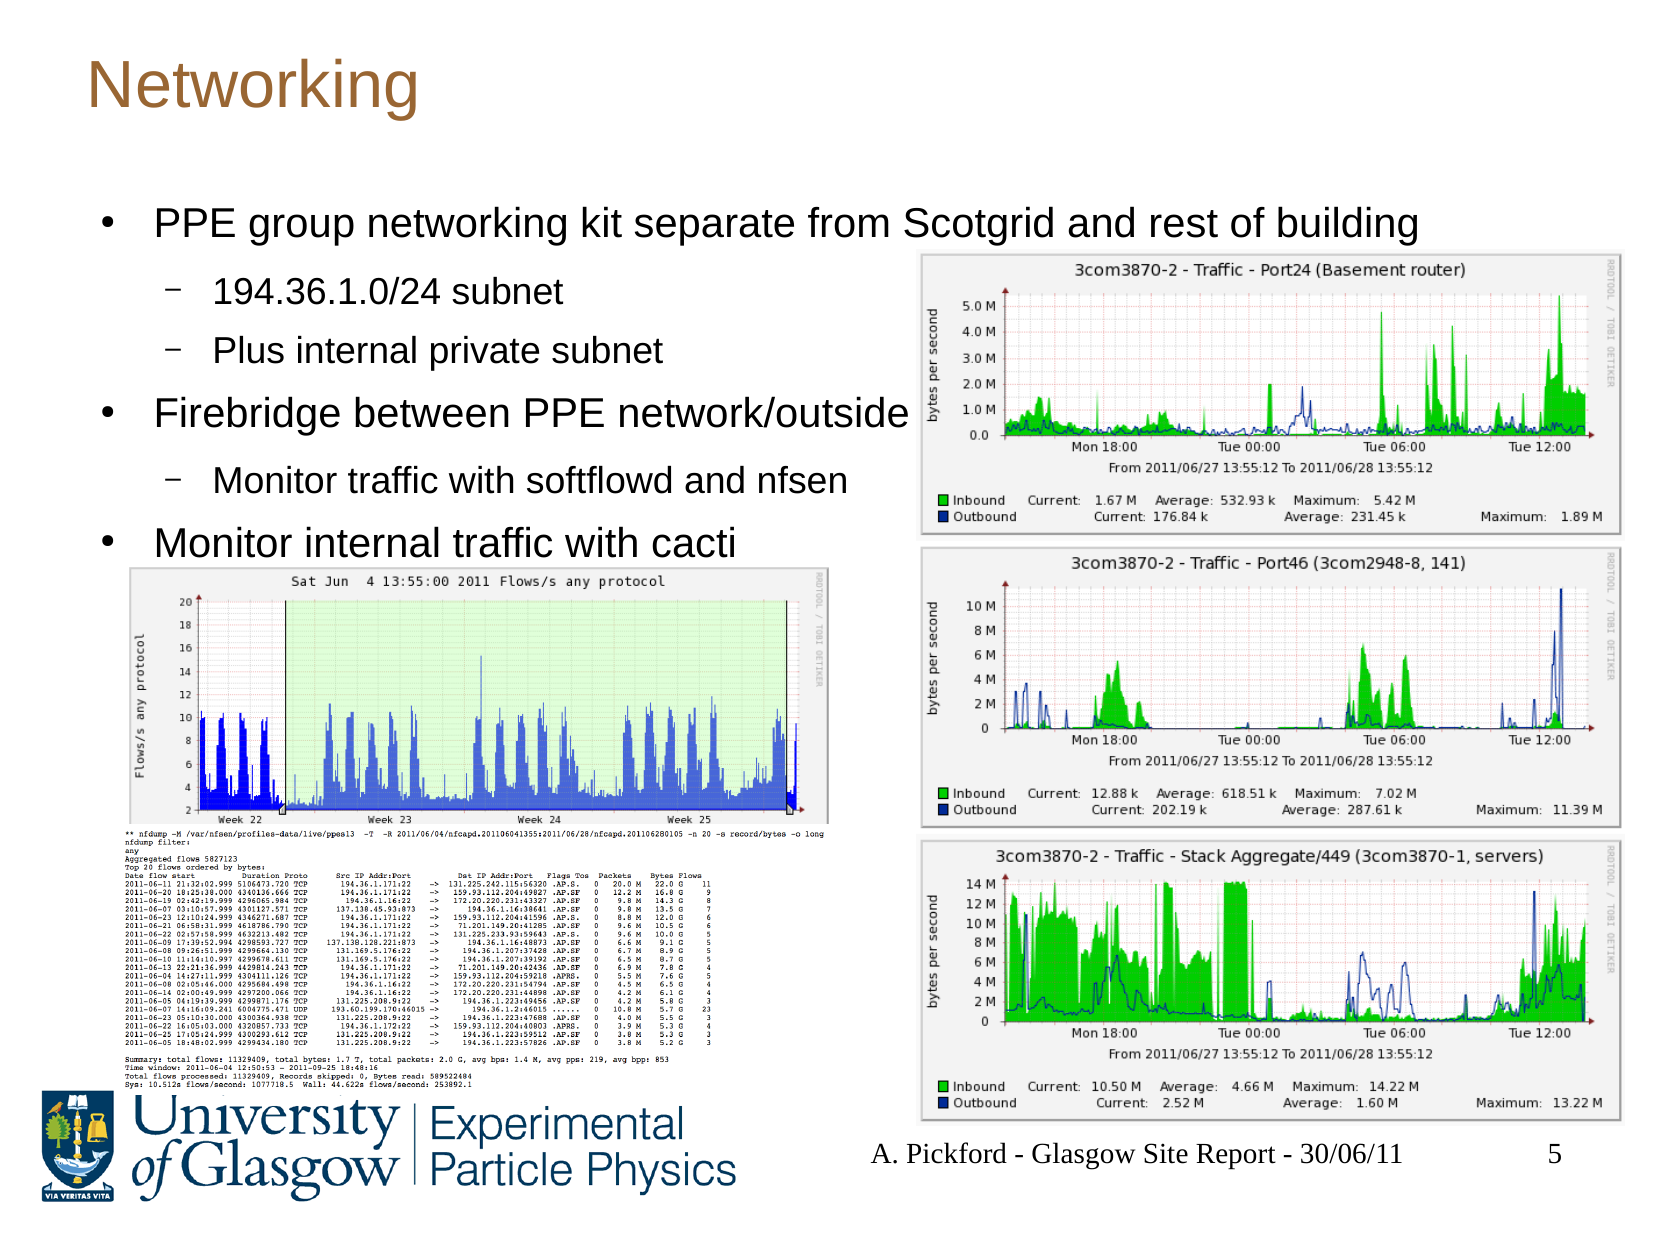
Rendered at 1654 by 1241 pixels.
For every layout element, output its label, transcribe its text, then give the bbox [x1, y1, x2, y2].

picture [916, 249, 1625, 1126]
picture [0, 1048, 769, 1241]
picture [124, 562, 834, 1095]
title Networking [86, 25, 1576, 143]
list PPE group networking kit separate from Scotgrid and rest of building 194.36.1.0/24 subnet Plus internal private subnet Firebridge between PPE network/outside Monitor traffic with softflowd and nfsen Monitor internal traffic with cacti [82, 199, 1576, 1109]
